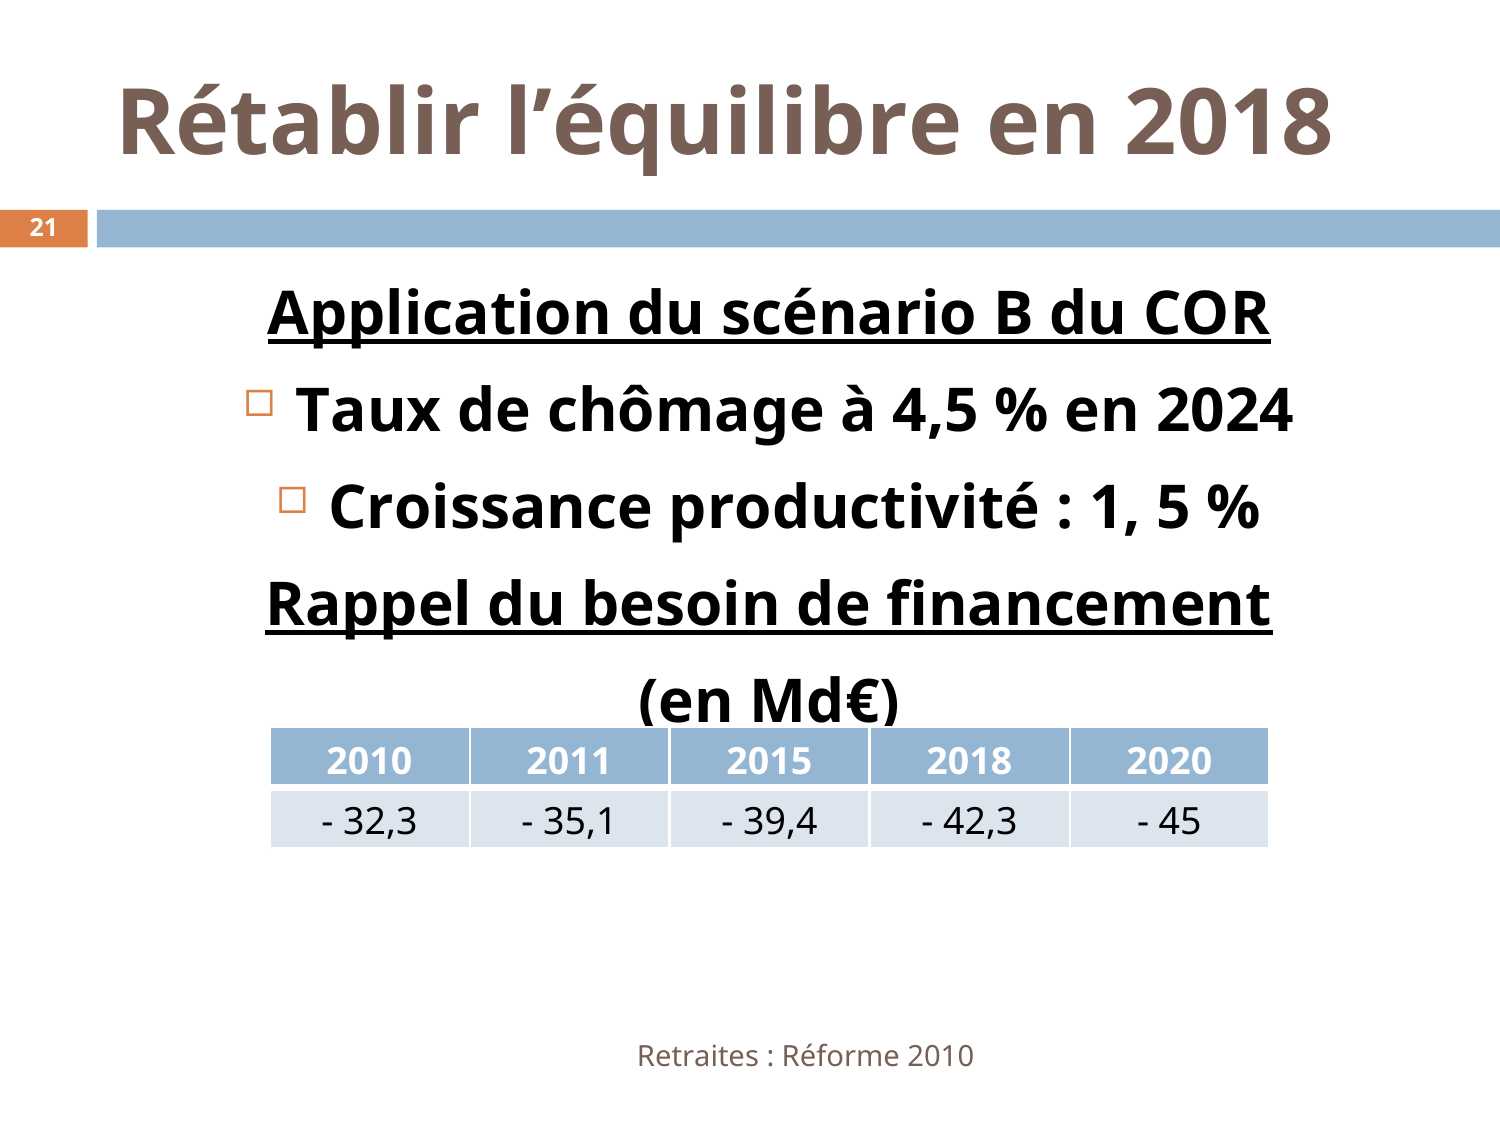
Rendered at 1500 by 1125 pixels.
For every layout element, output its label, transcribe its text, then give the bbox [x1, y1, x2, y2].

text_box 2011 [471, 728, 668, 784]
text_box - 35,1 [471, 791, 668, 847]
title Rétablir l’équilibre en 2018 [100, 0, 1438, 256]
text_box - 32,3 [271, 791, 469, 847]
text_box <numéro> [0, 208, 88, 249]
text_box 2010 [271, 728, 469, 784]
list Application du scénario B du COR Taux de chômage à 4,5 % en 2024 Croissance productivité : 1, 5 % Rappel du besoin de financement (en Md€) [100, 262, 1438, 1125]
text_box - 42,3 [871, 791, 1069, 847]
text_box 2020 [1071, 728, 1268, 784]
text_box 2018 [871, 728, 1069, 784]
text_box - 39,4 [671, 791, 868, 847]
text_box - 45 [1071, 791, 1268, 847]
text_box 2015 [671, 728, 868, 784]
